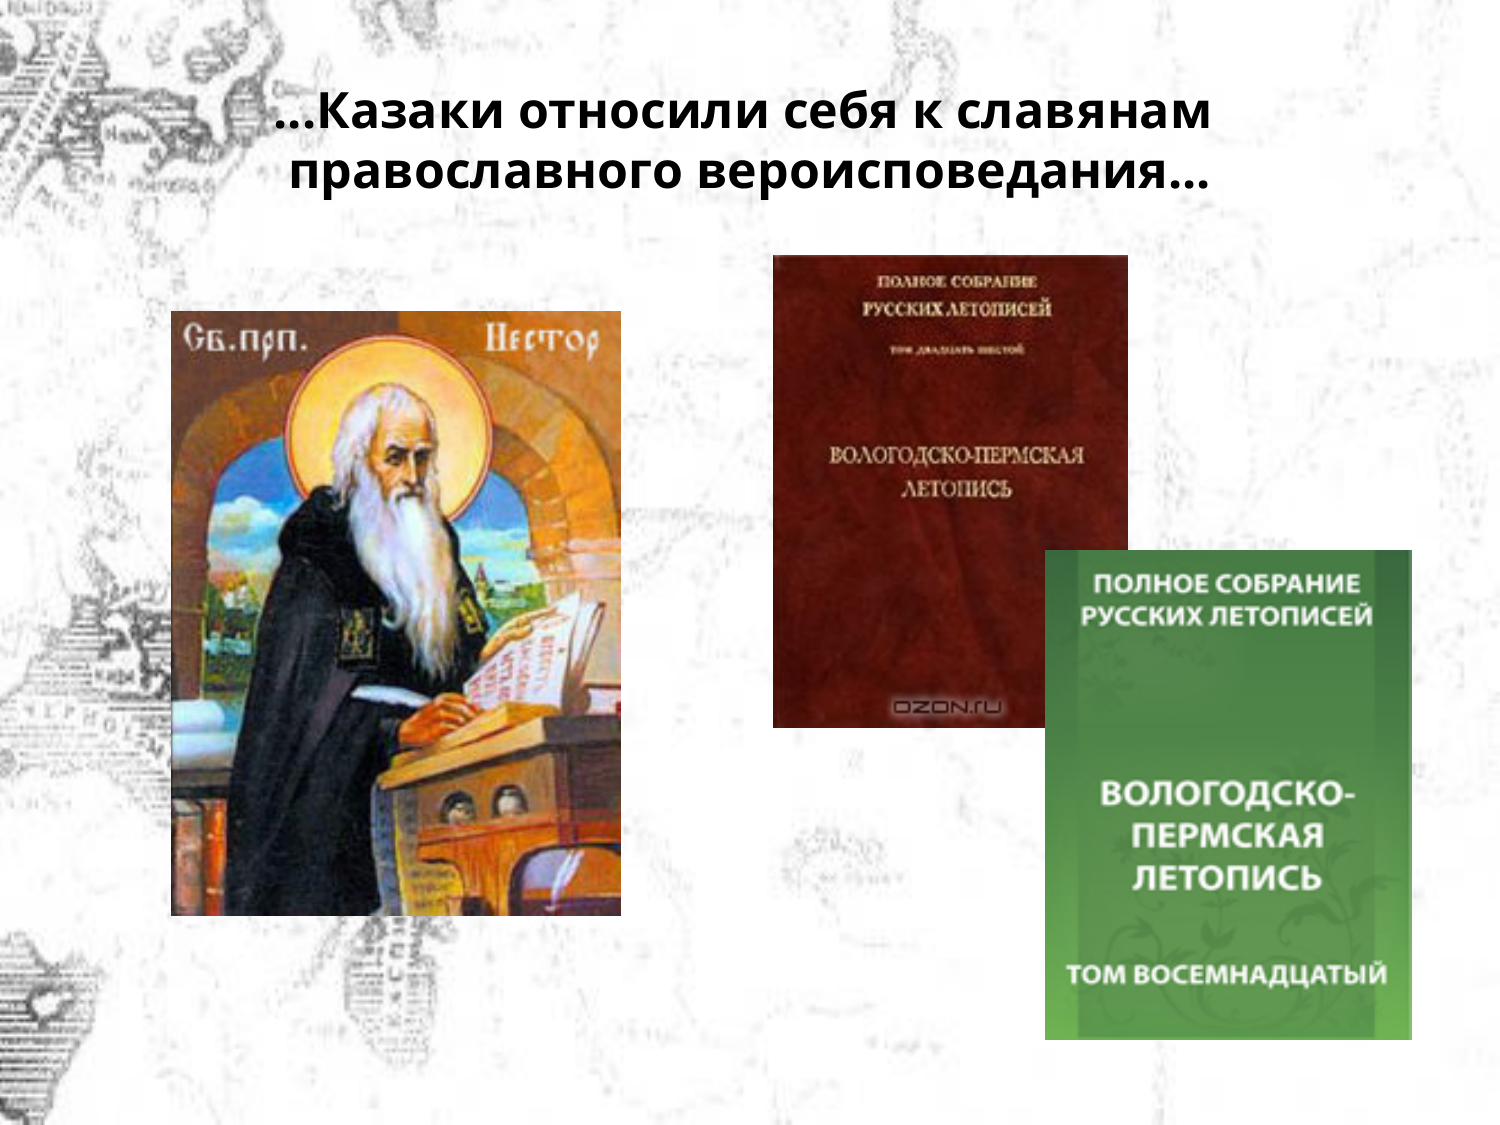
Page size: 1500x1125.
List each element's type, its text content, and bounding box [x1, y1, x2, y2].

picture [0, 0, 1500, 1125]
title ...Казаки относили себя к славянам православного вероисповедания... [75, 44, 1425, 233]
